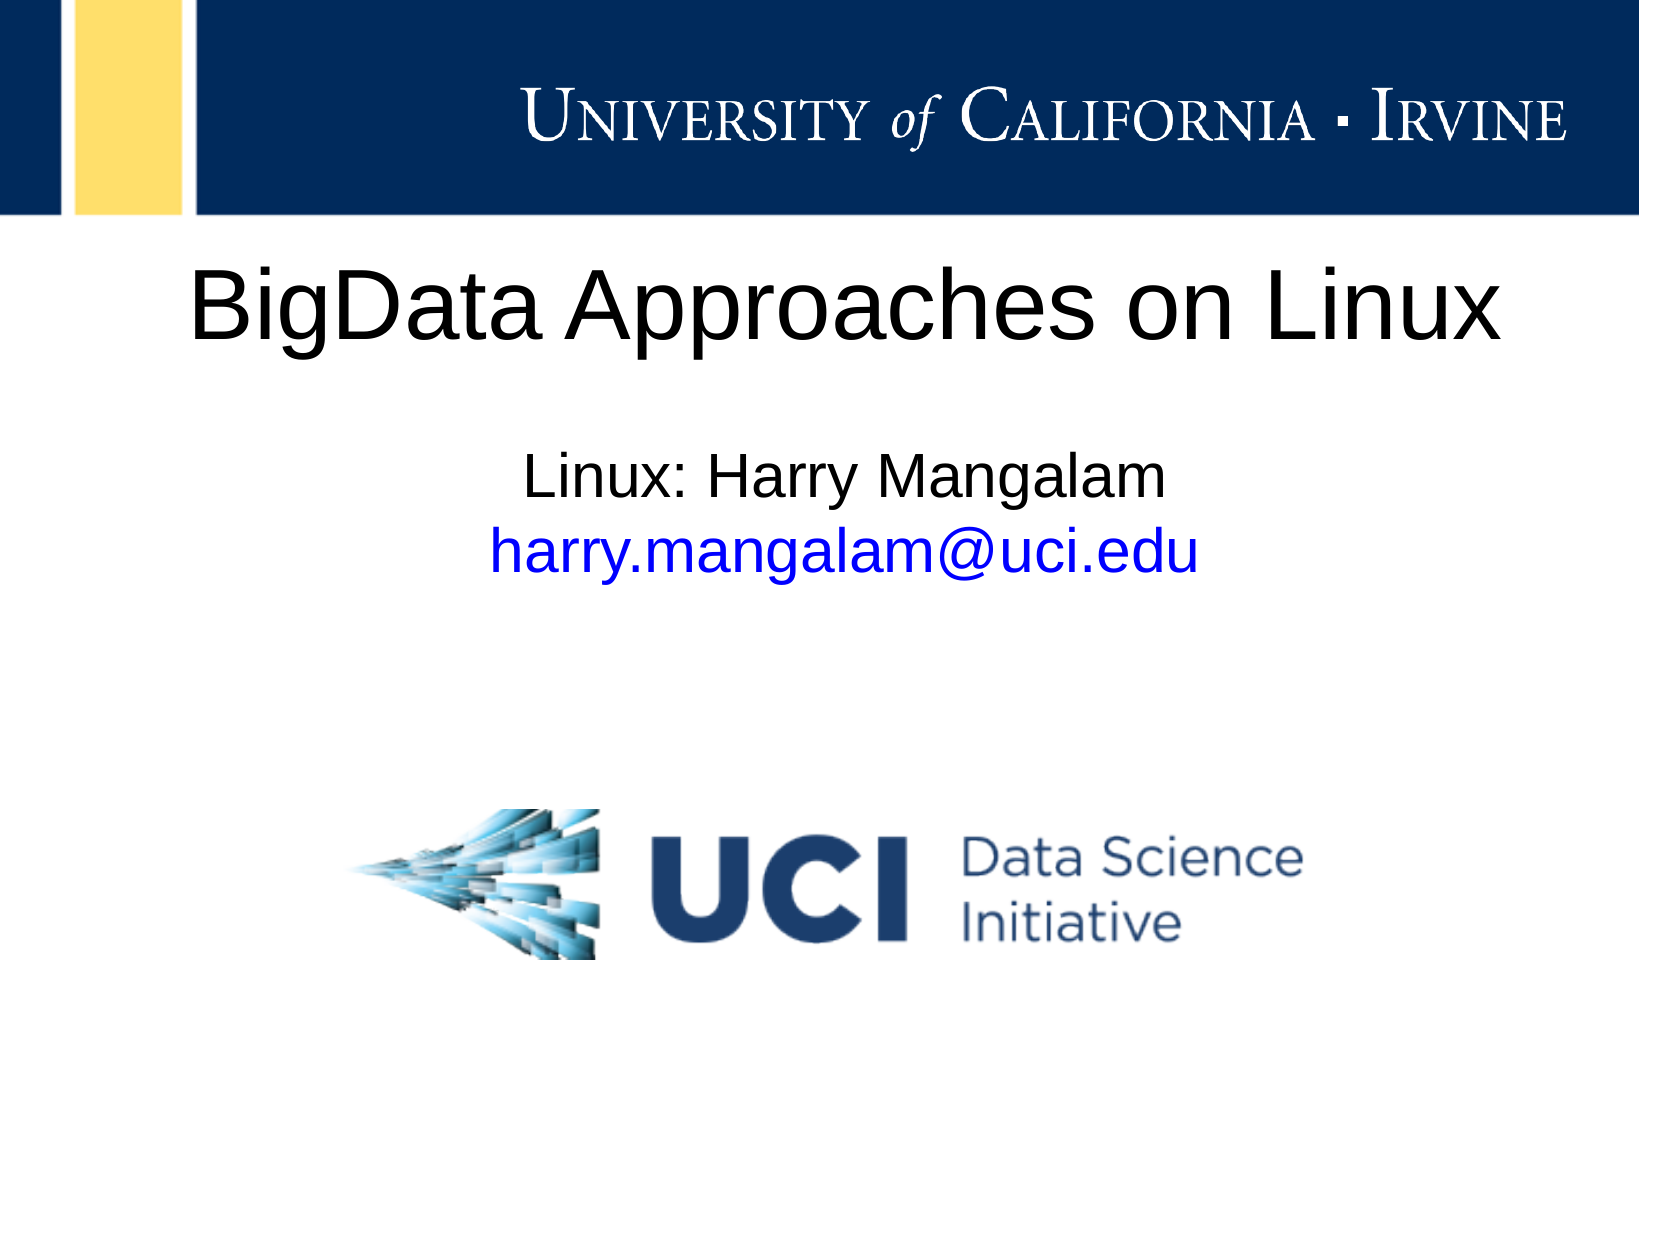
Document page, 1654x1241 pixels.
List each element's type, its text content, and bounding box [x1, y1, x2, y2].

picture [0, 0, 1639, 1231]
subtitle BigData Approaches on Linux Linux: Harry Mangalam harry.mangalam@uci.edu [45, 254, 1610, 1204]
